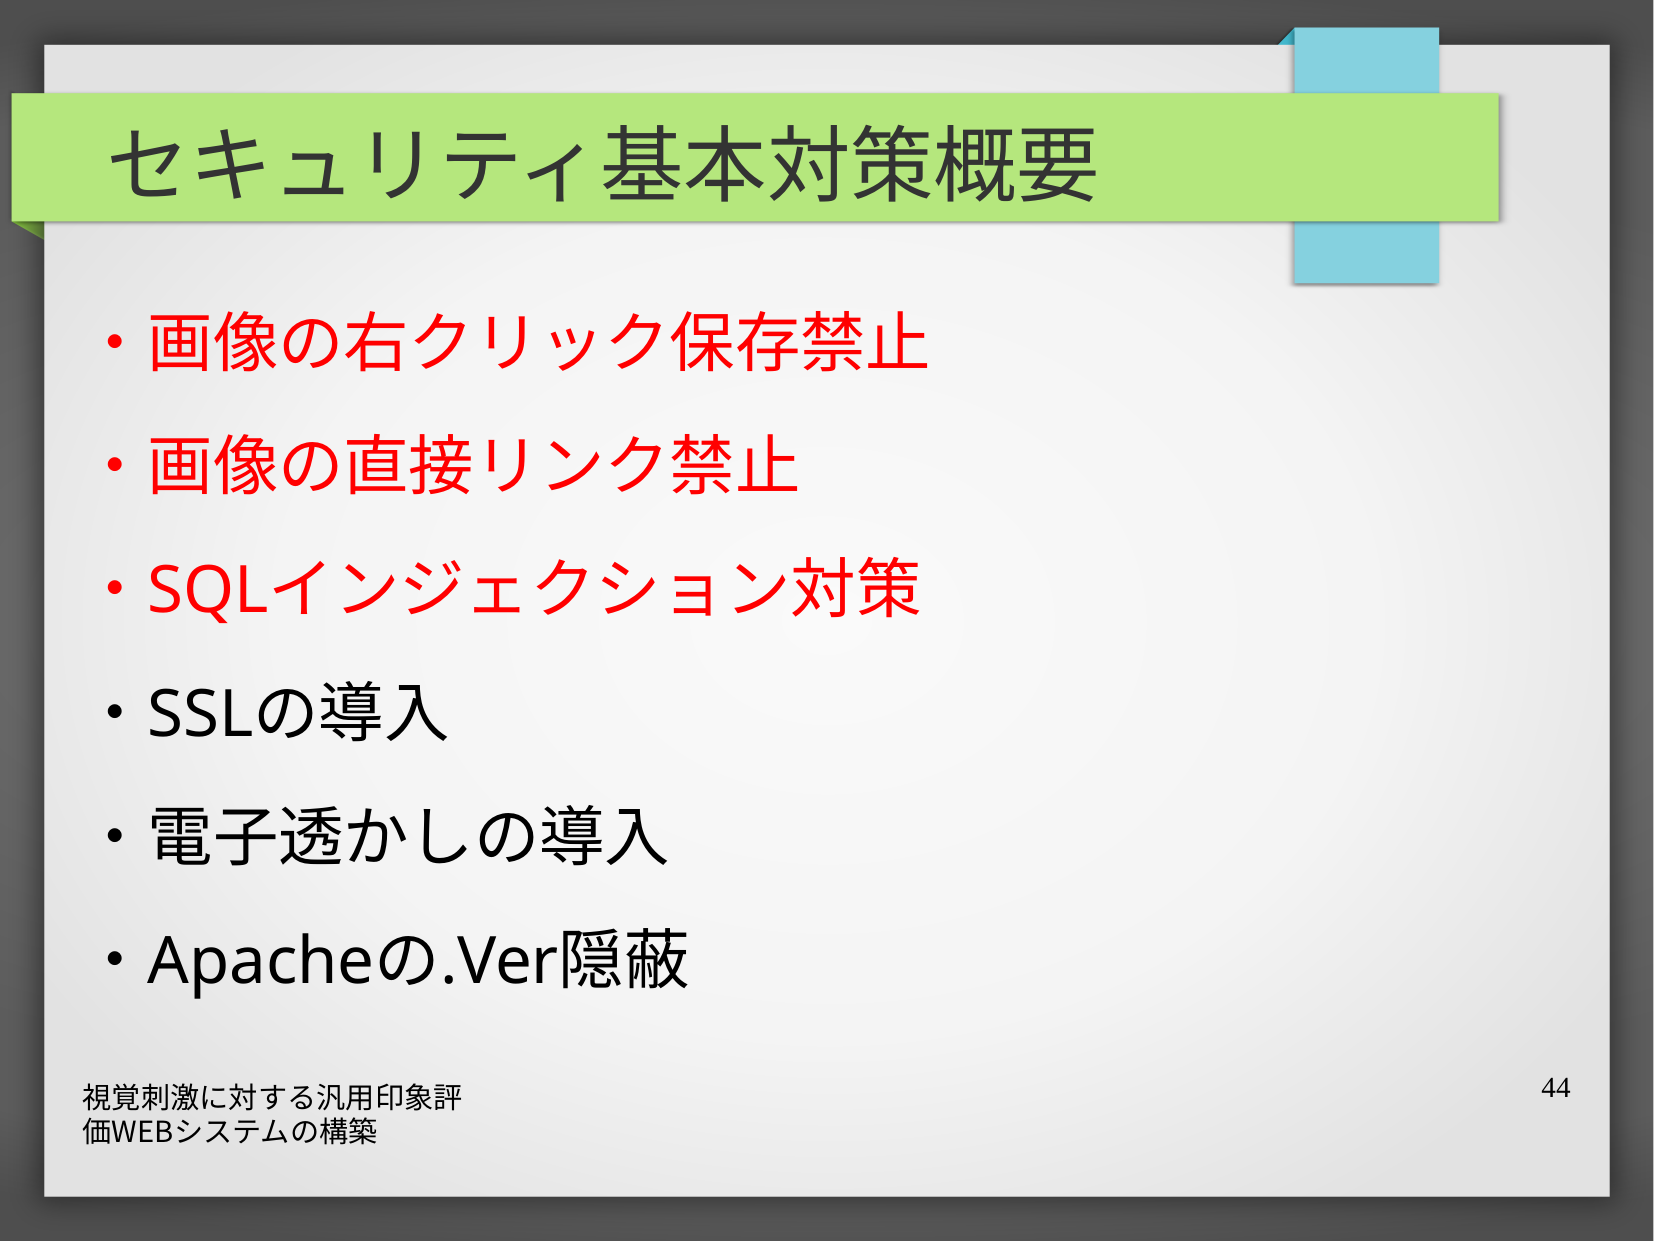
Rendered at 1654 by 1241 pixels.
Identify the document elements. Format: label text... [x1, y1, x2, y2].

picture [0, 0, 1654, 1241]
title セキュリティ基本対策概要 [106, 106, 1264, 213]
list ・画像の右クリック保存禁止 ・画像の直接リンク禁止 ・SQLインジェクション対策 ・SSLの導入 ・電子透かしの導入 ・Apacheの.Ver隠蔽 [82, 290, 1538, 1010]
